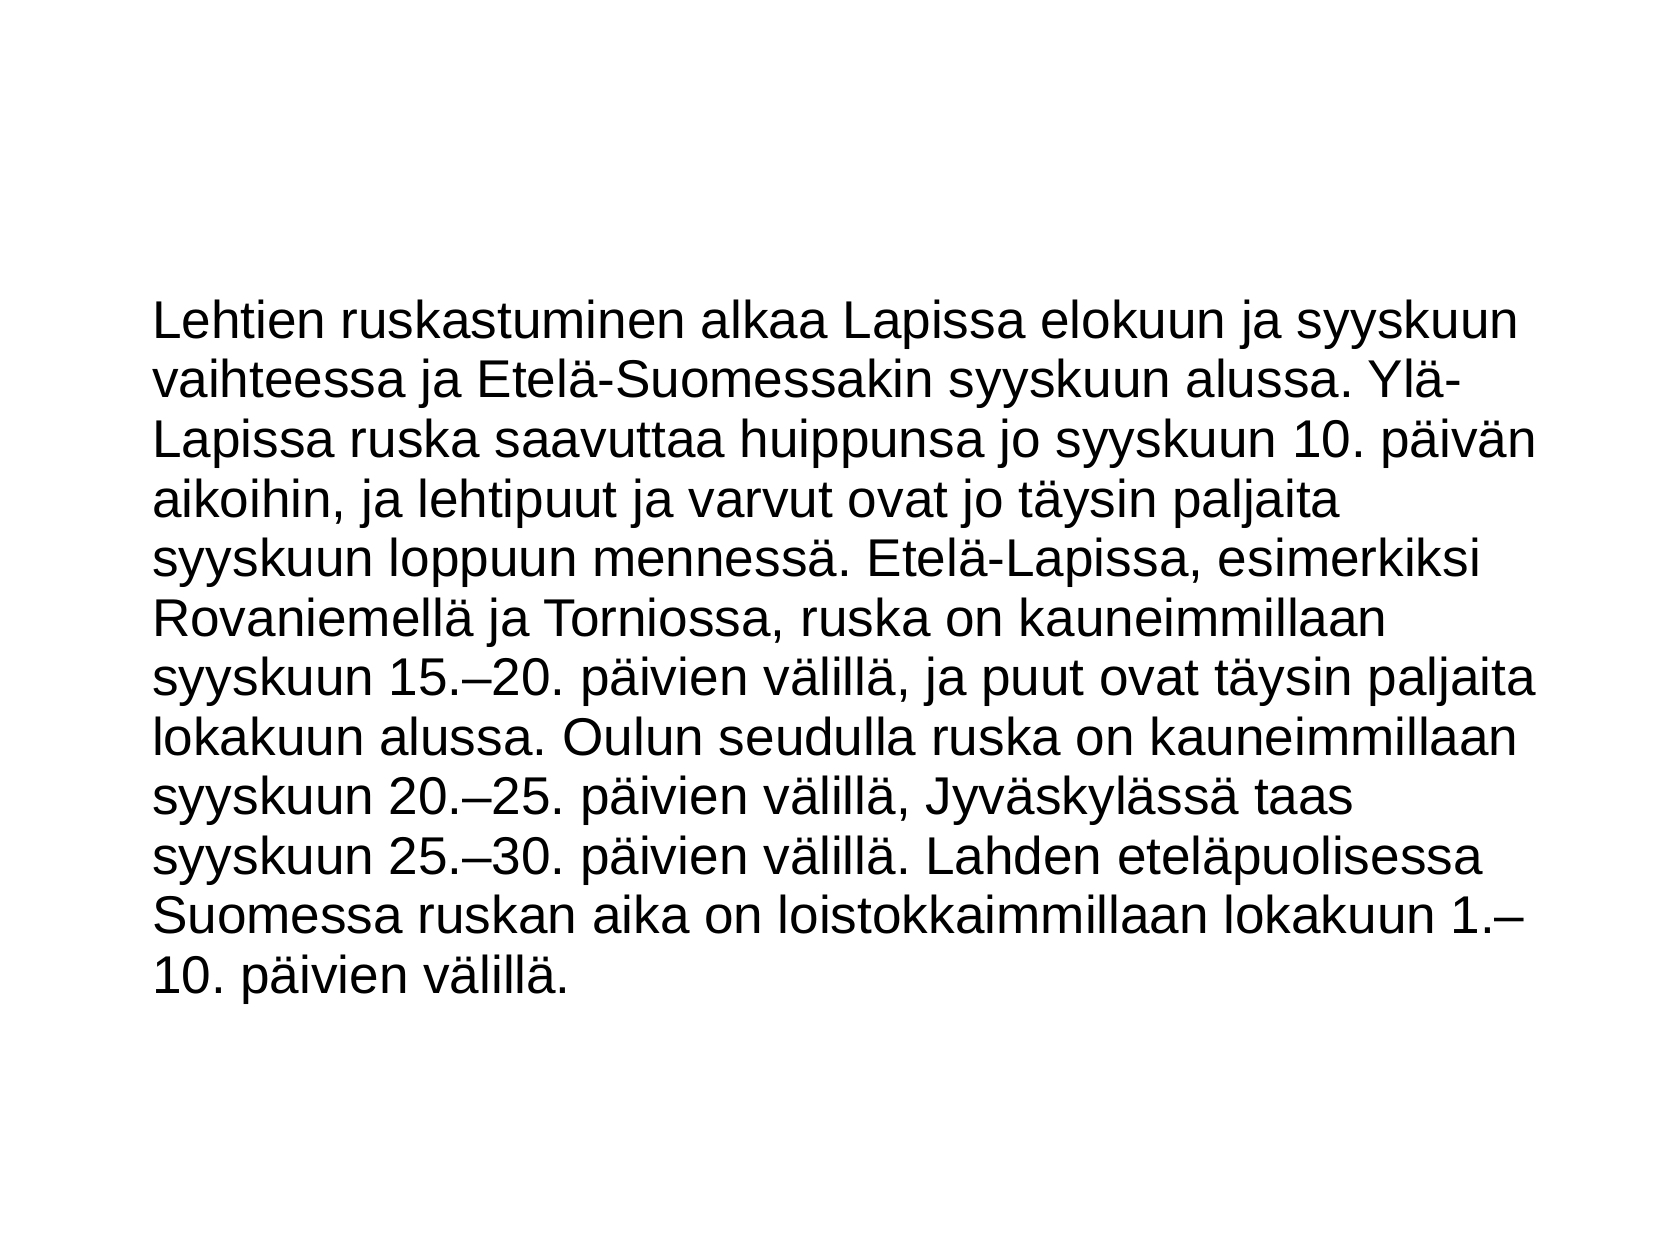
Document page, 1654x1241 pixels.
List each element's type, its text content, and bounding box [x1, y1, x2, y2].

list Lehtien ruskastuminen alkaa Lapissa elokuun ja syyskuun vaihteessa ja Etelä-Suomessakin syyskuun alussa. Ylä-Lapissa ruska saavuttaa huippunsa jo syyskuun 10. päivän aikoihin, ja lehtipuut ja varvut ovat jo täysin paljaita syyskuun loppuun mennessä. Etelä-Lapissa, esimerkiksi Rovaniemellä ja Torniossa, ruska on kauneimmillaan syyskuun 15.–20. päivien välillä, ja puut ovat täysin paljaita lokakuun alussa. Oulun seudulla ruska on kauneimmillaan syyskuun 20.–25. päivien välillä, Jyväskylässä taas syyskuun 25.–30. päivien välillä. Lahden eteläpuolisessa Suomessa ruskan aika on loistokkaimmillaan lokakuun 1.–10. päivien välillä. [82, 290, 1571, 1010]
